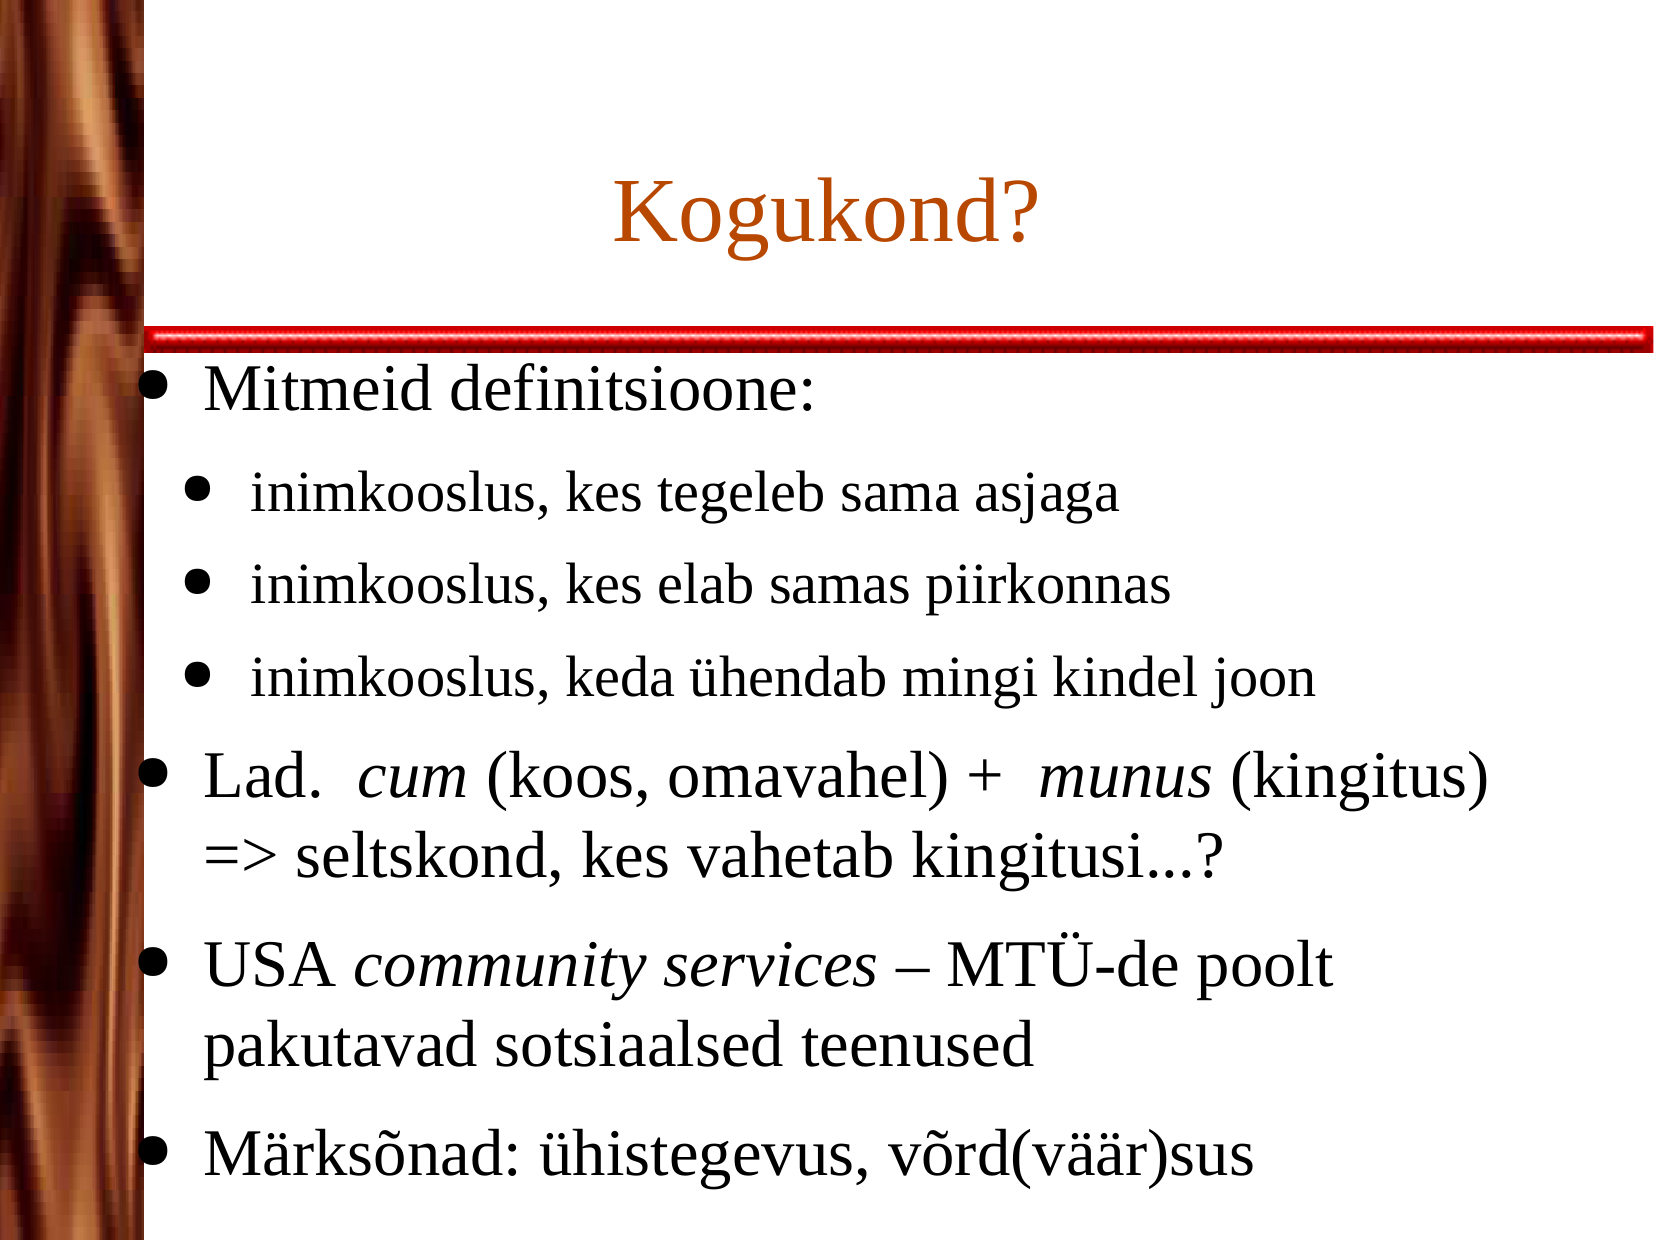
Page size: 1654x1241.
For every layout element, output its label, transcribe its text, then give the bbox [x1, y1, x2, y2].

picture [0, 0, 1654, 1240]
title Kogukond? [121, 100, 1533, 312]
list Mitmeid definitsioone: inimkooslus, kes tegeleb sama asjaga inimkooslus, kes elab samas piirkonnas inimkooslus, keda ühendab mingi kindel joon Lad. cum (koos, omavahel) + munus (kingitus) => seltskond, kes vahetab kingitusi...? USA community services – MTÜ-de poolt pakutavad sotsiaalsed teenused Märksõnad: ühistegevus, võrd(väär)sus [121, 344, 1533, 1186]
